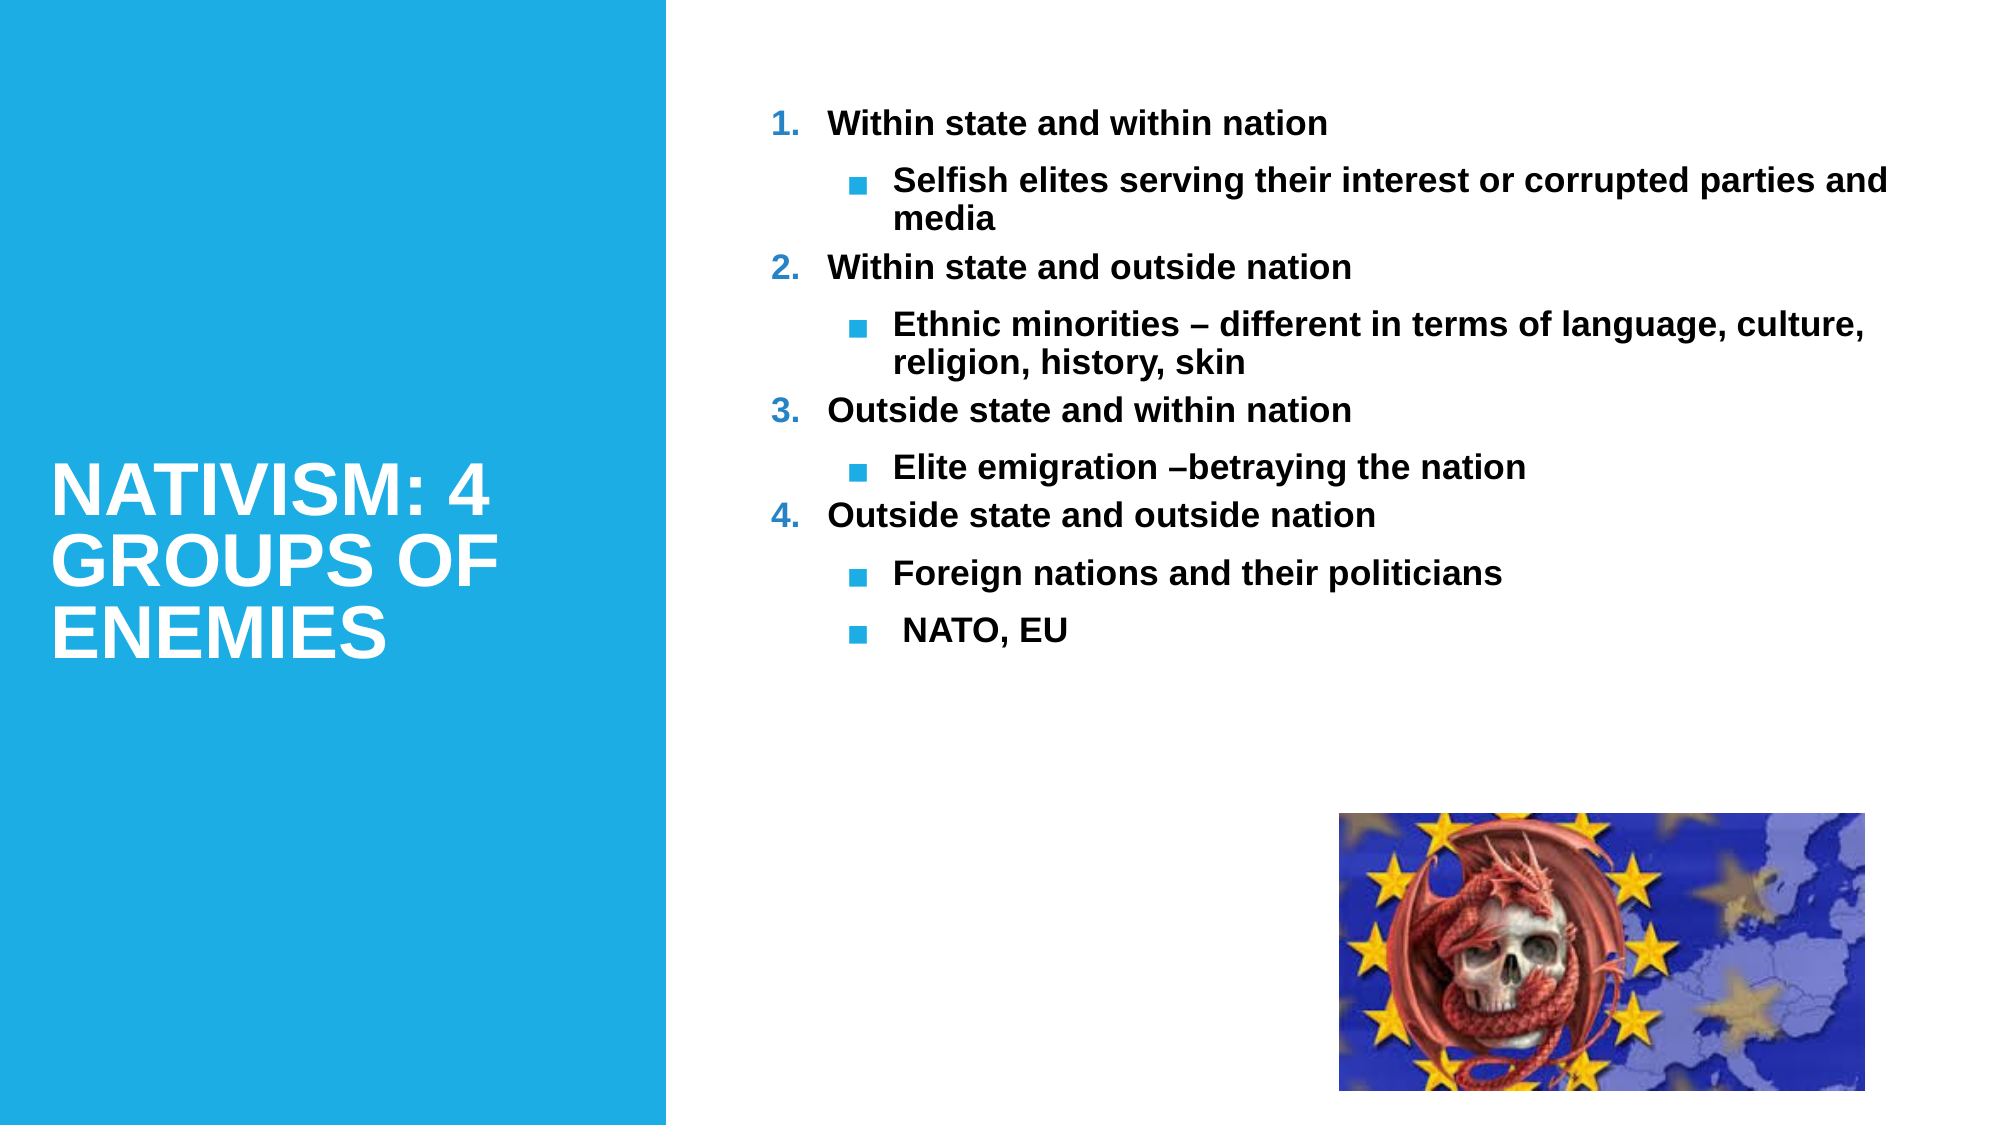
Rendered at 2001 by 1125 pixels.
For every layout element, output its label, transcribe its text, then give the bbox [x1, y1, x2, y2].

list Within state and within nation Selfish elites serving their interest or corrupted parties and media Within state and outside nation Ethnic minorities – different in terms of language, culture, religion, history, skin Outside state and within nation Elite emigration –betraying the nation Outside state and outside nation Foreign nations and their politicians NATO, EU [770, 104, 1948, 720]
text_box [0, 0, 666, 1125]
picture [1339, 813, 1865, 1091]
title NATIVISM: 4 GROUPS OF ENEMIES [50, 104, 614, 1026]
